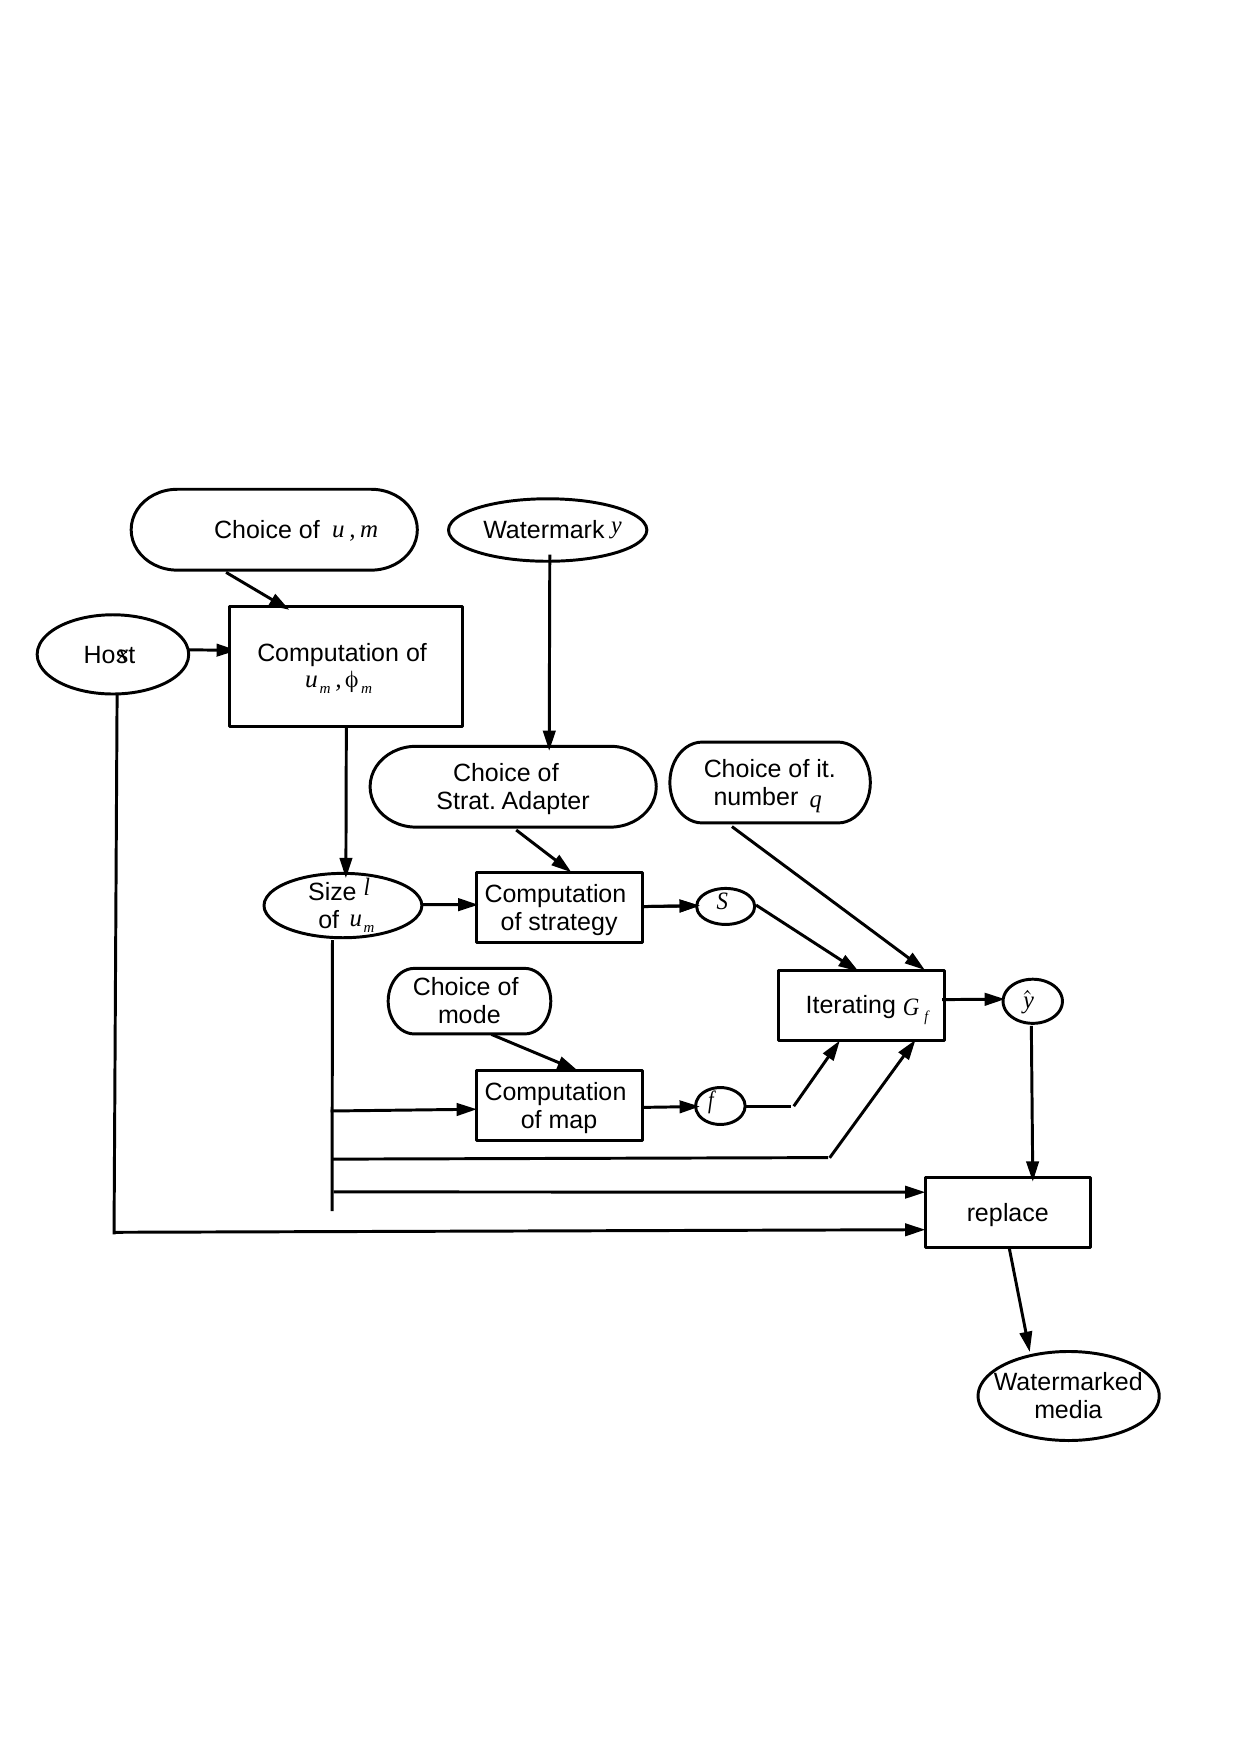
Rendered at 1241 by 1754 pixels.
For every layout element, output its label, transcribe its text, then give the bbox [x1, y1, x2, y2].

chart [325, 515, 384, 544]
chart [357, 873, 378, 902]
text_box [696, 1087, 745, 1125]
text_box Choice of it. number [669, 742, 871, 823]
chart [699, 1086, 725, 1115]
text_box Host [37, 614, 189, 695]
chart [602, 512, 629, 540]
text_box [1003, 979, 1063, 1024]
text_box Choice of Strat. Adapter [370, 746, 657, 828]
text_box [695, 1096, 699, 1106]
text_box Computation of map [476, 1070, 643, 1141]
text_box Watermark [448, 498, 647, 562]
text_box Watermarked media [978, 1351, 1160, 1441]
chart [1014, 986, 1041, 1015]
text_box Size of [263, 873, 422, 938]
chart [298, 665, 379, 698]
chart [803, 785, 829, 814]
chart [110, 639, 136, 667]
chart [897, 993, 937, 1026]
text_box Choice of mode [388, 968, 551, 1034]
text_box [696, 889, 755, 925]
text_box Choice of [131, 489, 418, 571]
text_box Computation of [229, 606, 463, 727]
chart [343, 904, 381, 937]
text_box Computation of strategy [476, 872, 643, 943]
text_box Iterating [778, 970, 945, 1041]
text_box replace [925, 1177, 1091, 1248]
chart [709, 887, 736, 916]
